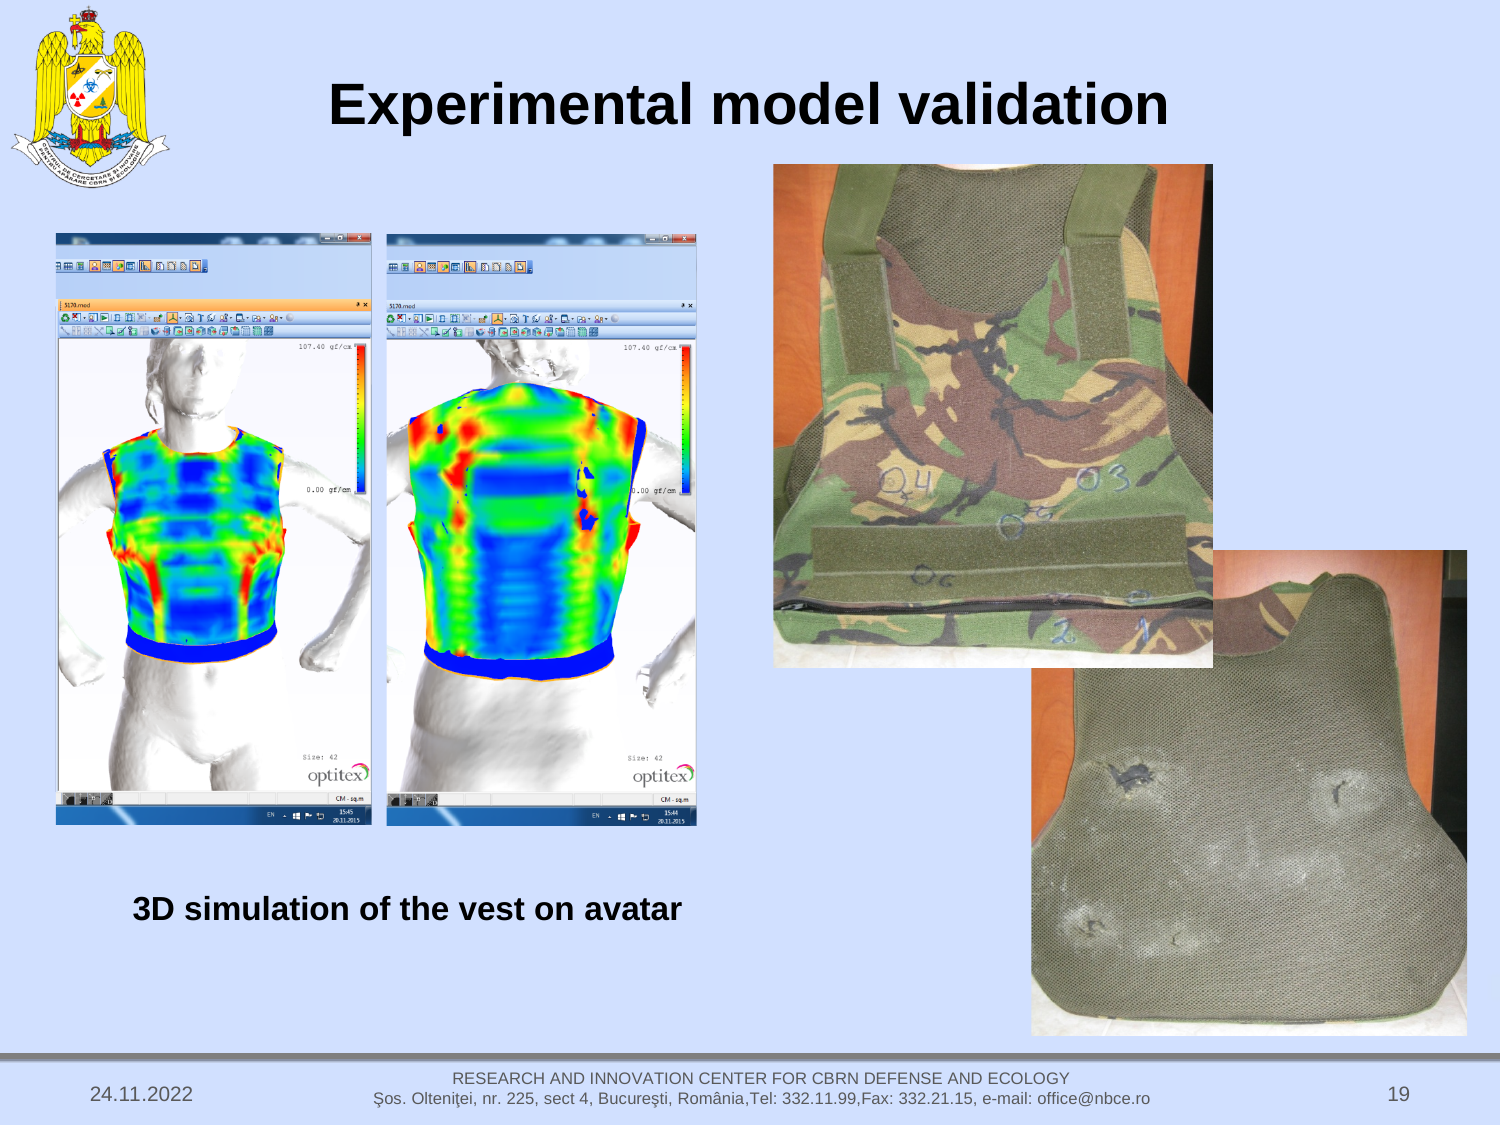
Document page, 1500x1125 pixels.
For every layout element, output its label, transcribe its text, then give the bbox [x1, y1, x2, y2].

text_box 3D simulation of the vest on avatar [117, 878, 707, 935]
text_box 24.11.2022 [75, 1062, 266, 1123]
text_box RESEARCH AND INNOVATION CENTER FOR CBRN DEFENSE AND ECOLOGY Şos. Olteniţei, nr. 225, sect 4, Bucureşti, România,Tel: 332.11.99,Fax: 332.21.15, e-mail: office@nbce.ro [289, 1057, 1235, 1118]
title Experimental model validation [183, 7, 1317, 195]
picture [0, 1063, 1500, 1125]
picture [0, 0, 1500, 1053]
text_box <number> [1246, 1062, 1426, 1123]
